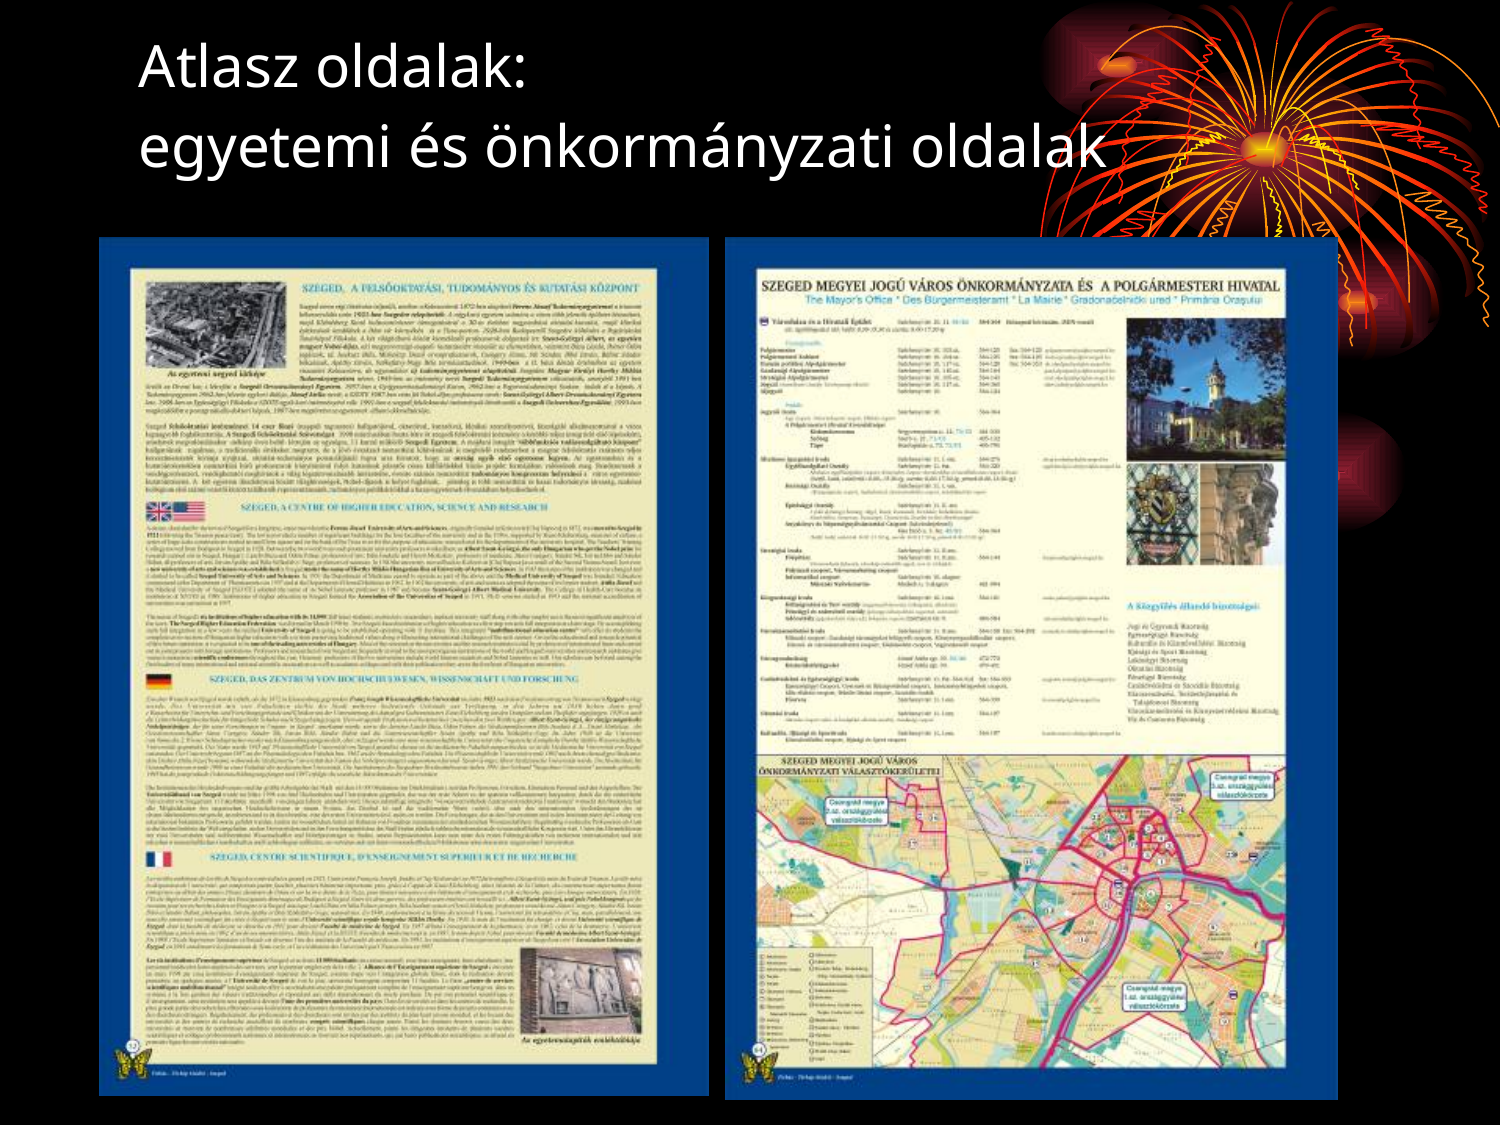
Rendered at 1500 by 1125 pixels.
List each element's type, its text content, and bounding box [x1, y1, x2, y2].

picture [725, 237, 1338, 1101]
title Atlasz oldalak: egyetemi és önkormányzati oldalak [124, 0, 1400, 225]
picture [99, 237, 709, 1096]
